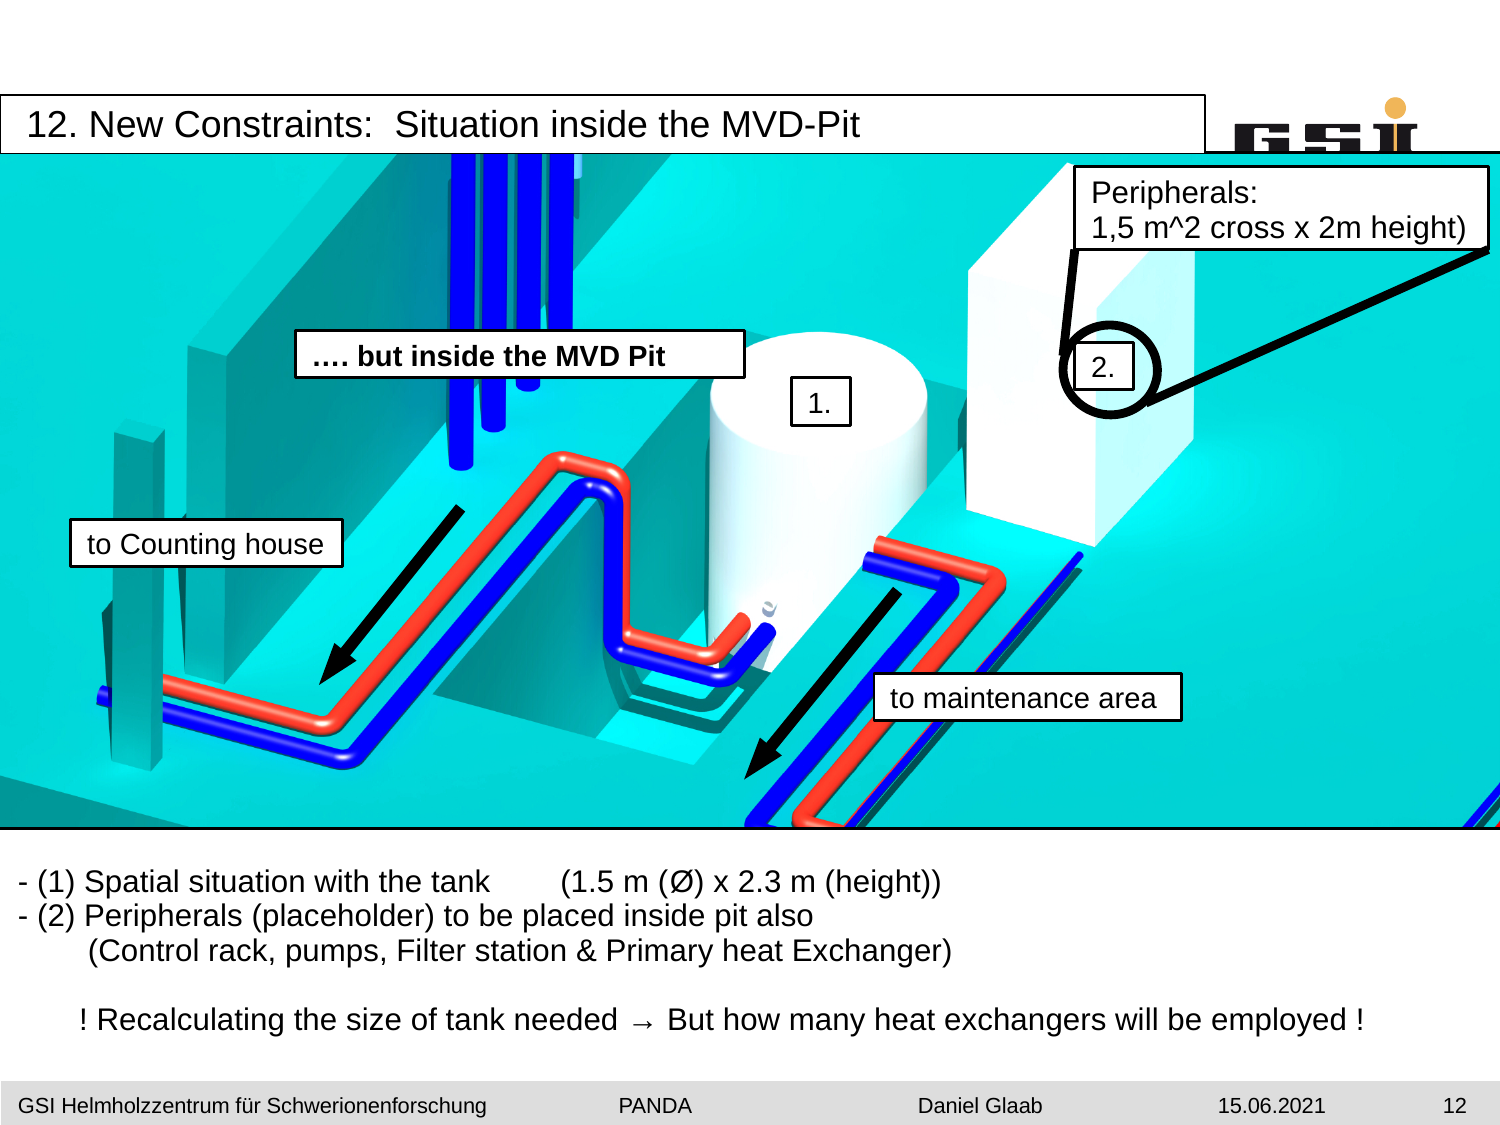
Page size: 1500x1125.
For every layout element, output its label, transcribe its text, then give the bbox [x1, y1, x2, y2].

text_box to Counting house [70, 519, 343, 567]
text_box 1. [791, 377, 851, 426]
text_box [0, 1080, 1500, 1125]
picture [0, 153, 1500, 827]
text_box 2. [1074, 342, 1134, 390]
text_box Peripherals: 1,5 m^2 cross x 2m height) [1074, 166, 1489, 250]
text_box - (1) Spatial situation with the tank (1.5 m (Ø) x 2.3 m (height)) - (2) Peripherals (placeholder) to be placed inside pit also (Control rack, pumps, Filter station & Primary heat Exchanger) ! Recalculating the size of tank needed → But how many heat exchangers will be employed ! [3, 856, 1500, 1080]
text_box GSI Helmholzzentrum für Schwerionenforschung PANDA Daniel Glaab 15.06.2021 12 [3, 1086, 1489, 1125]
text_box …. but inside the MVD Pit [295, 330, 745, 378]
text_box to maintenance area [874, 673, 1182, 721]
text_box 12. New Constraints: Situation inside the MVD-Pit [0, 94, 1205, 154]
picture [1233, 95, 1419, 151]
